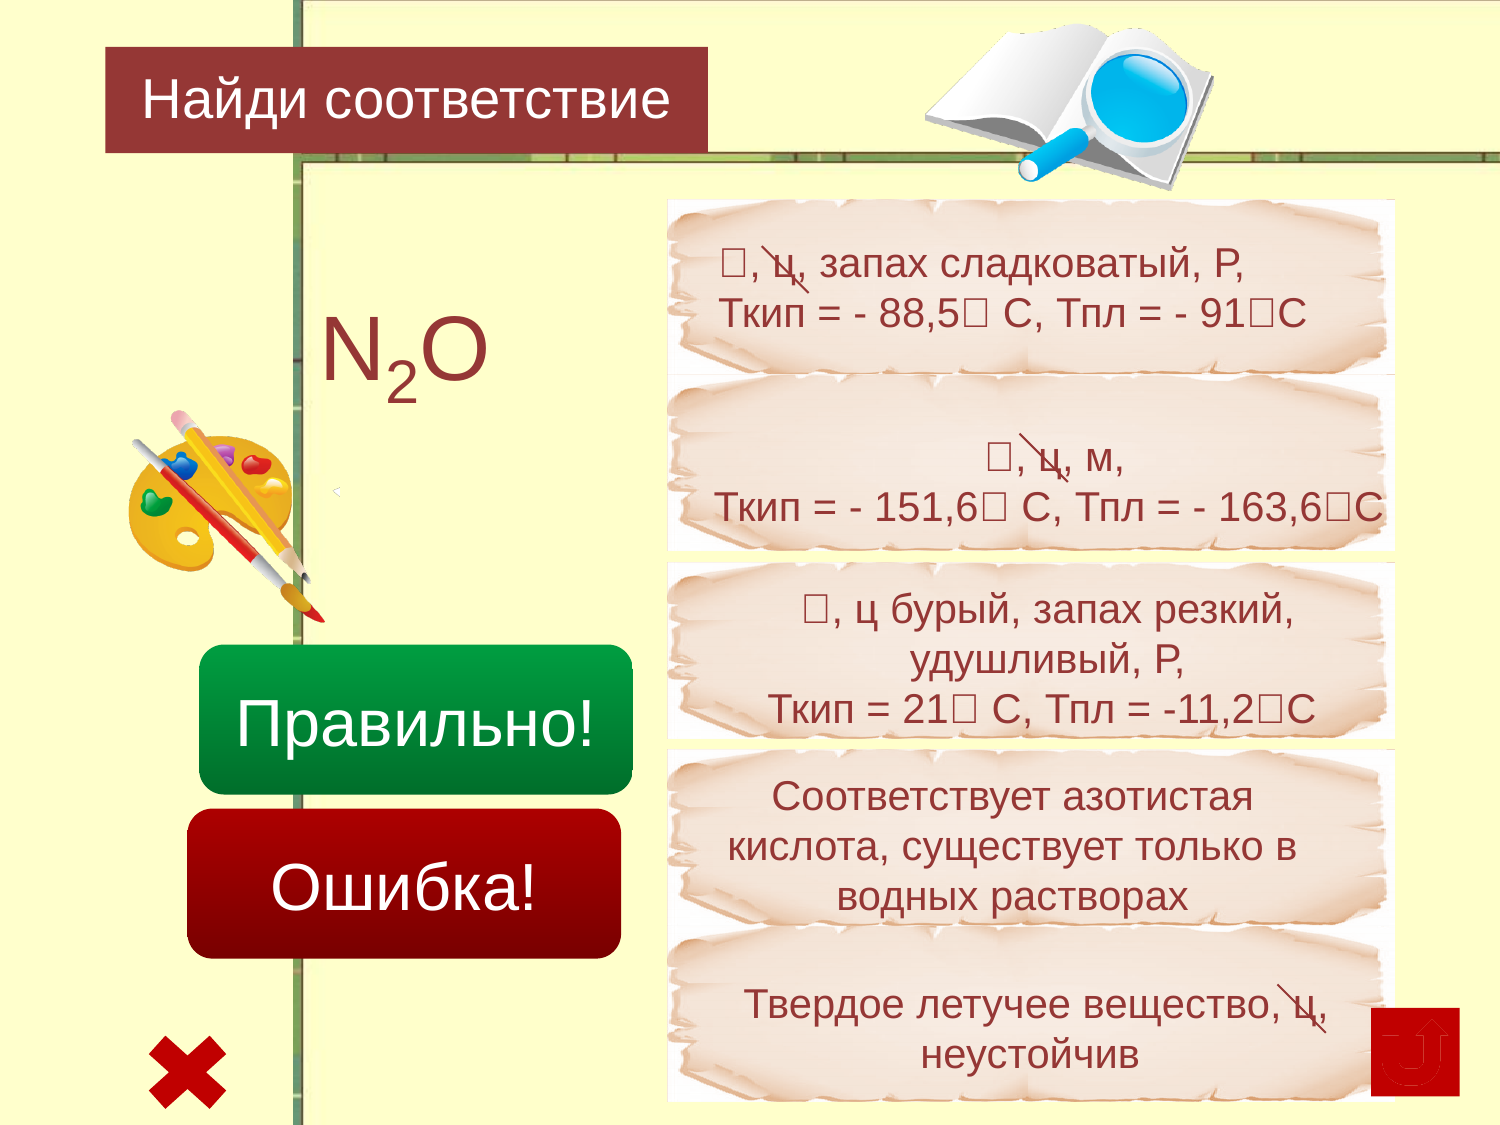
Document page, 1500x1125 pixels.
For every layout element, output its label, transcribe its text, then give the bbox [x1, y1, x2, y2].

picture [925, 23, 1214, 191]
text_box N2O [305, 281, 586, 382]
text_box , ц, м, Ткип = - 151,6 С, Тпл = - 163,6С [680, 422, 1430, 537]
picture [667, 562, 1395, 739]
text_box [0, 0, 293, 1125]
text_box Правильно! [199, 644, 633, 795]
text_box Твердое летучее вещество, ц, неустойчив [715, 952, 1357, 1102]
text_box , ц, запах сладковатый, Р, Ткип = - 88,5 С, Тпл = - 91С [703, 211, 1345, 361]
text_box , ц бурый, запах резкий, удушливый, Р, Ткип = 21 С, Тпл = -11,2С [727, 574, 1369, 724]
picture [667, 199, 1395, 374]
text_box Соответствует азотистая кислота, существует только в водных растворах [691, 762, 1334, 912]
picture [128, 410, 340, 623]
text_box Ошибка! [187, 808, 622, 959]
text_box [1371, 1007, 1460, 1097]
text_box Найди соответствие [105, 46, 708, 154]
picture [667, 375, 1395, 551]
picture [667, 750, 1395, 1102]
